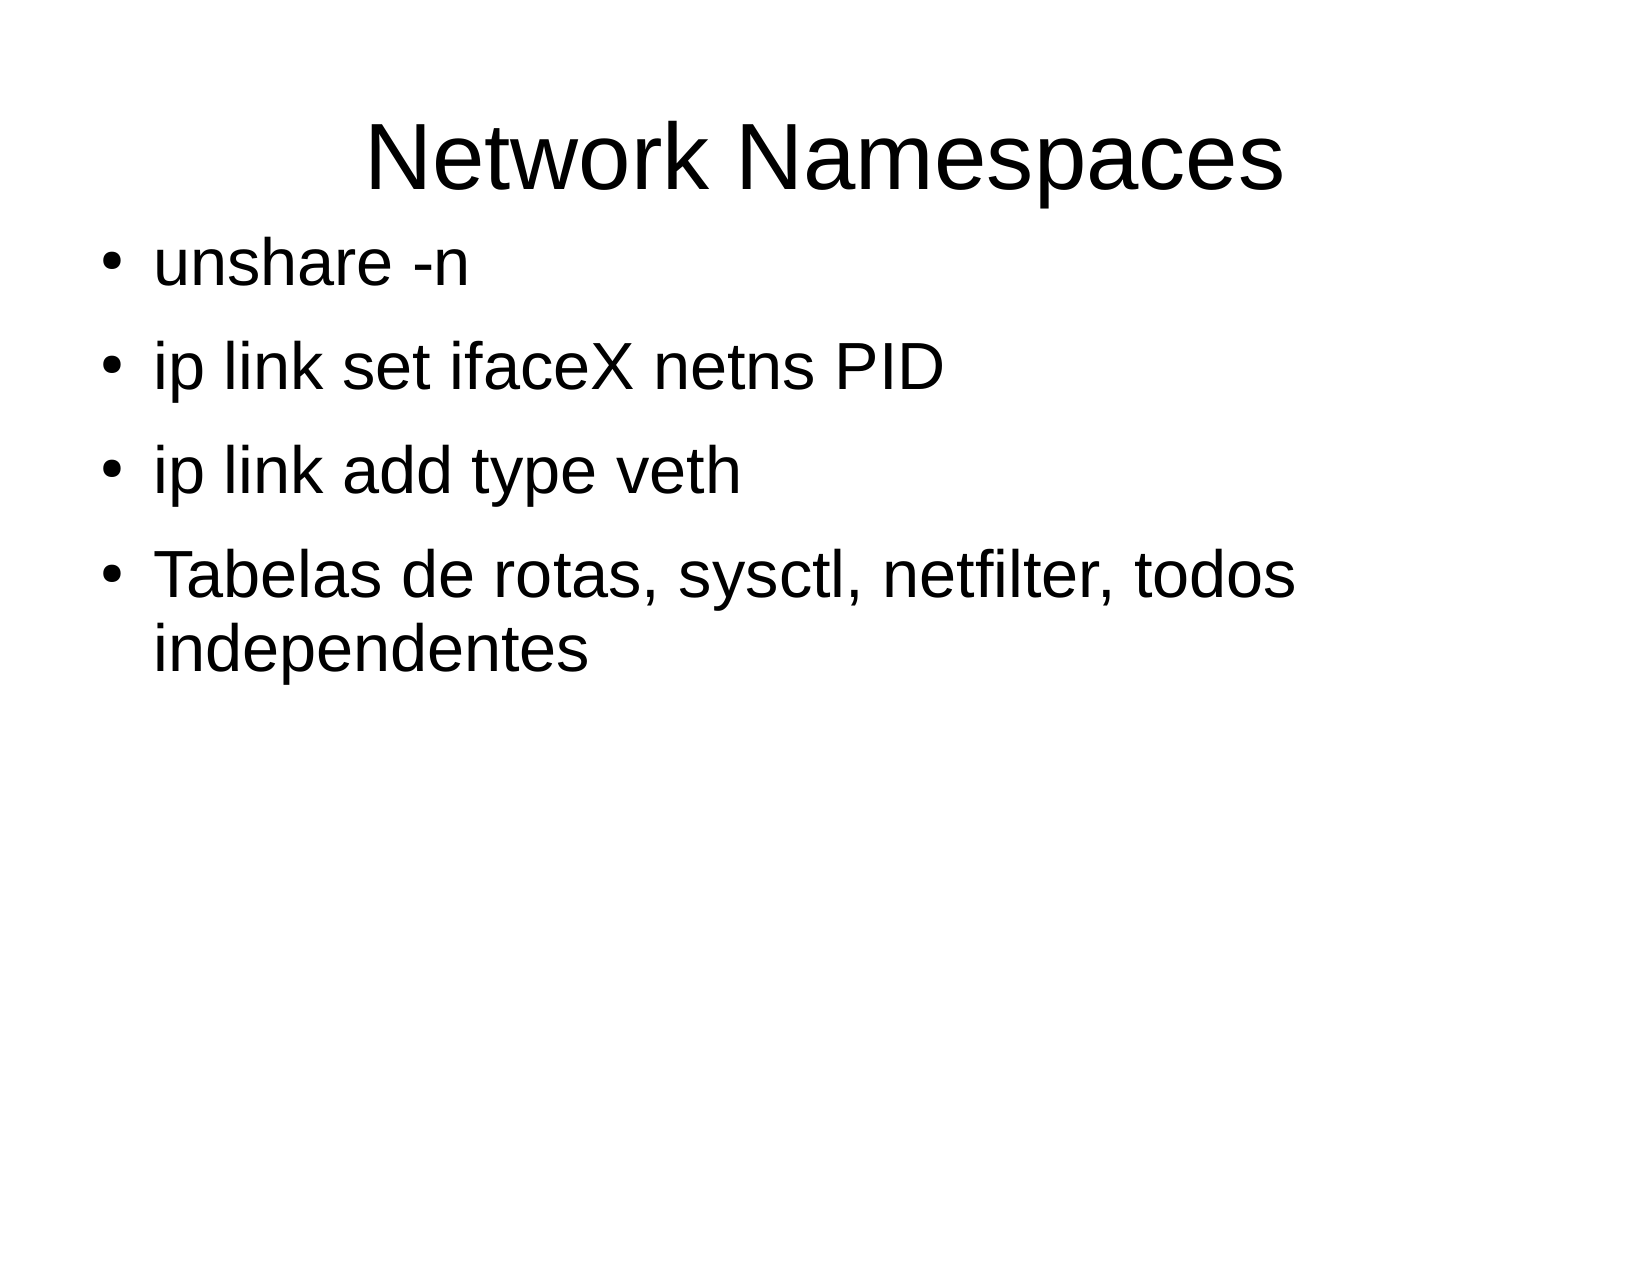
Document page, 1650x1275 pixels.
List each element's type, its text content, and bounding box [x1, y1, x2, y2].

title Network Namespaces [82, 50, 1568, 264]
list unshare -n ip link set ifaceX netns PID ip link add type veth Tabelas de rotas, sysctl, netfilter, todos independentes [82, 225, 1463, 1175]
